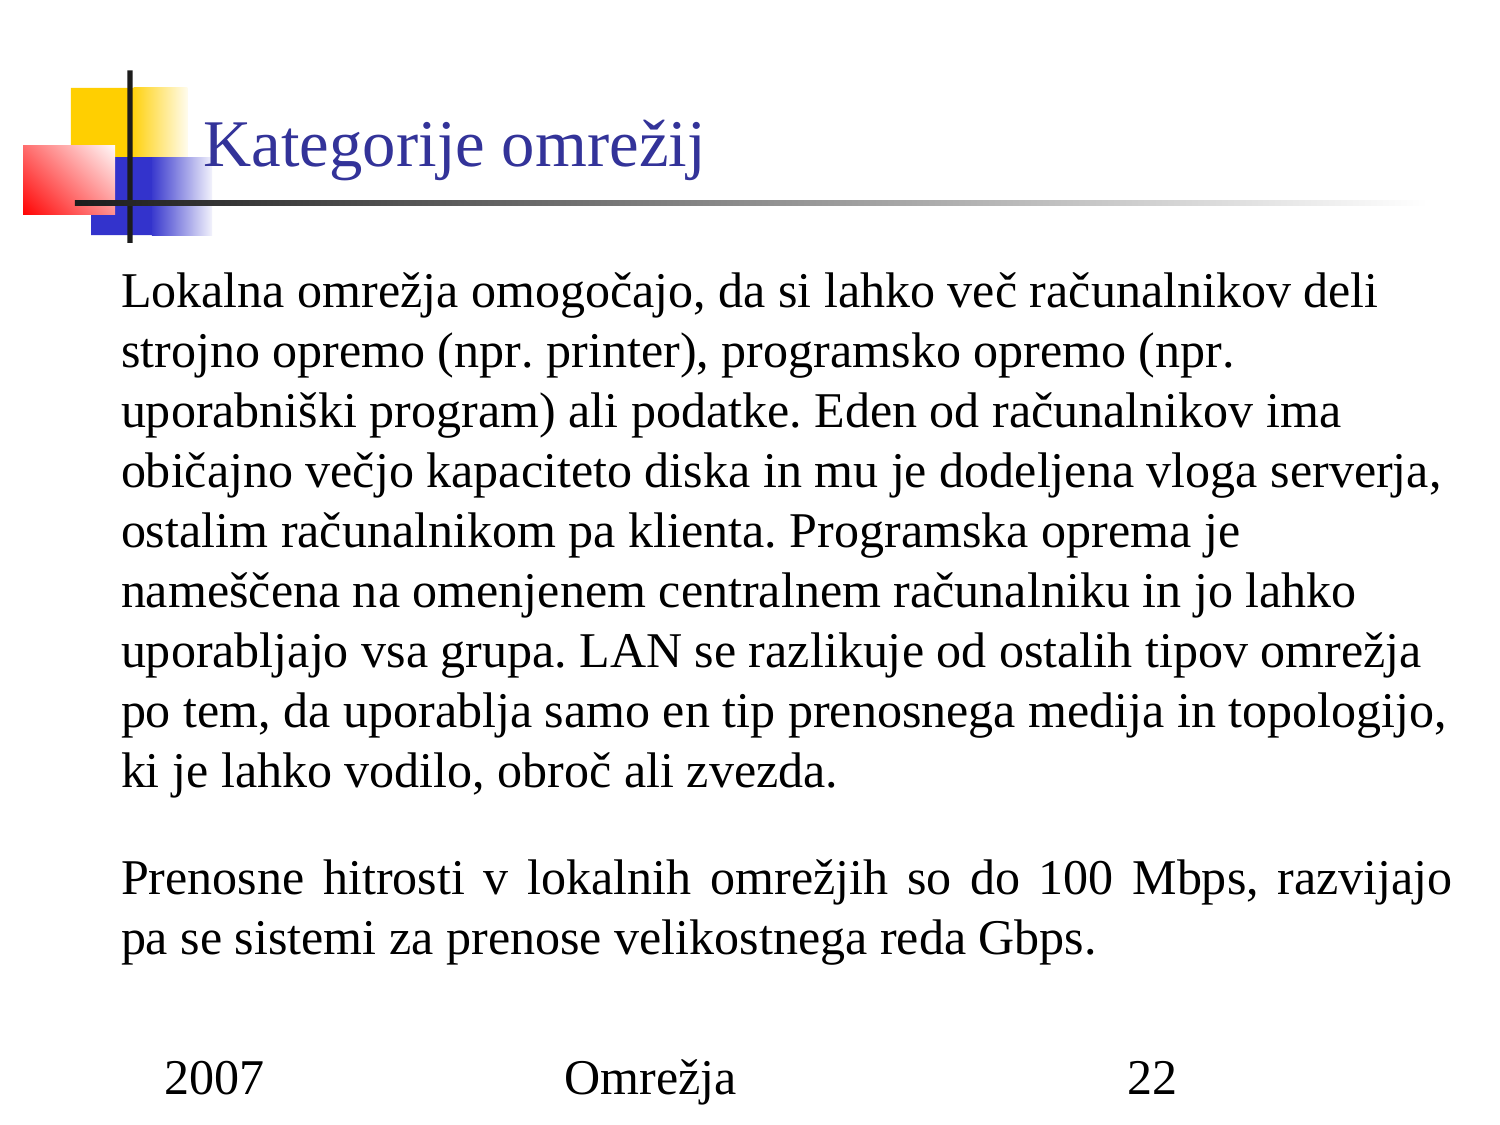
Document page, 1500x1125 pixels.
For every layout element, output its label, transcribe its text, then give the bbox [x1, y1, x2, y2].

title Kategorije omrežij [188, 92, 1468, 188]
list Lokalna omrežja omogočajo, da si lahko več računalnikov deli strojno opremo (npr. printer), programsko opremo (npr. uporabniški program) ali podatke. Eden od računalnikov ima običajno večjo kapaciteto diska in mu je dodeljena vloga serverja, ostalim računalnikom pa klienta. Programska oprema je nameščena na omenjenem centralnem računalniku in jo lahko uporabljajo vsa grupa. LAN se razlikuje od ostalih tipov omrežja po tem, da uporablja samo en tip prenosnega medija in topologijo, ki je lahko vodilo, obroč ali zvezda. Prenosne hitrosti v lokalnih omrežjih so do 100 Mbps, razvijajo pa se sistemi za prenose velikostnega reda Gbps. [50, 249, 1469, 1125]
